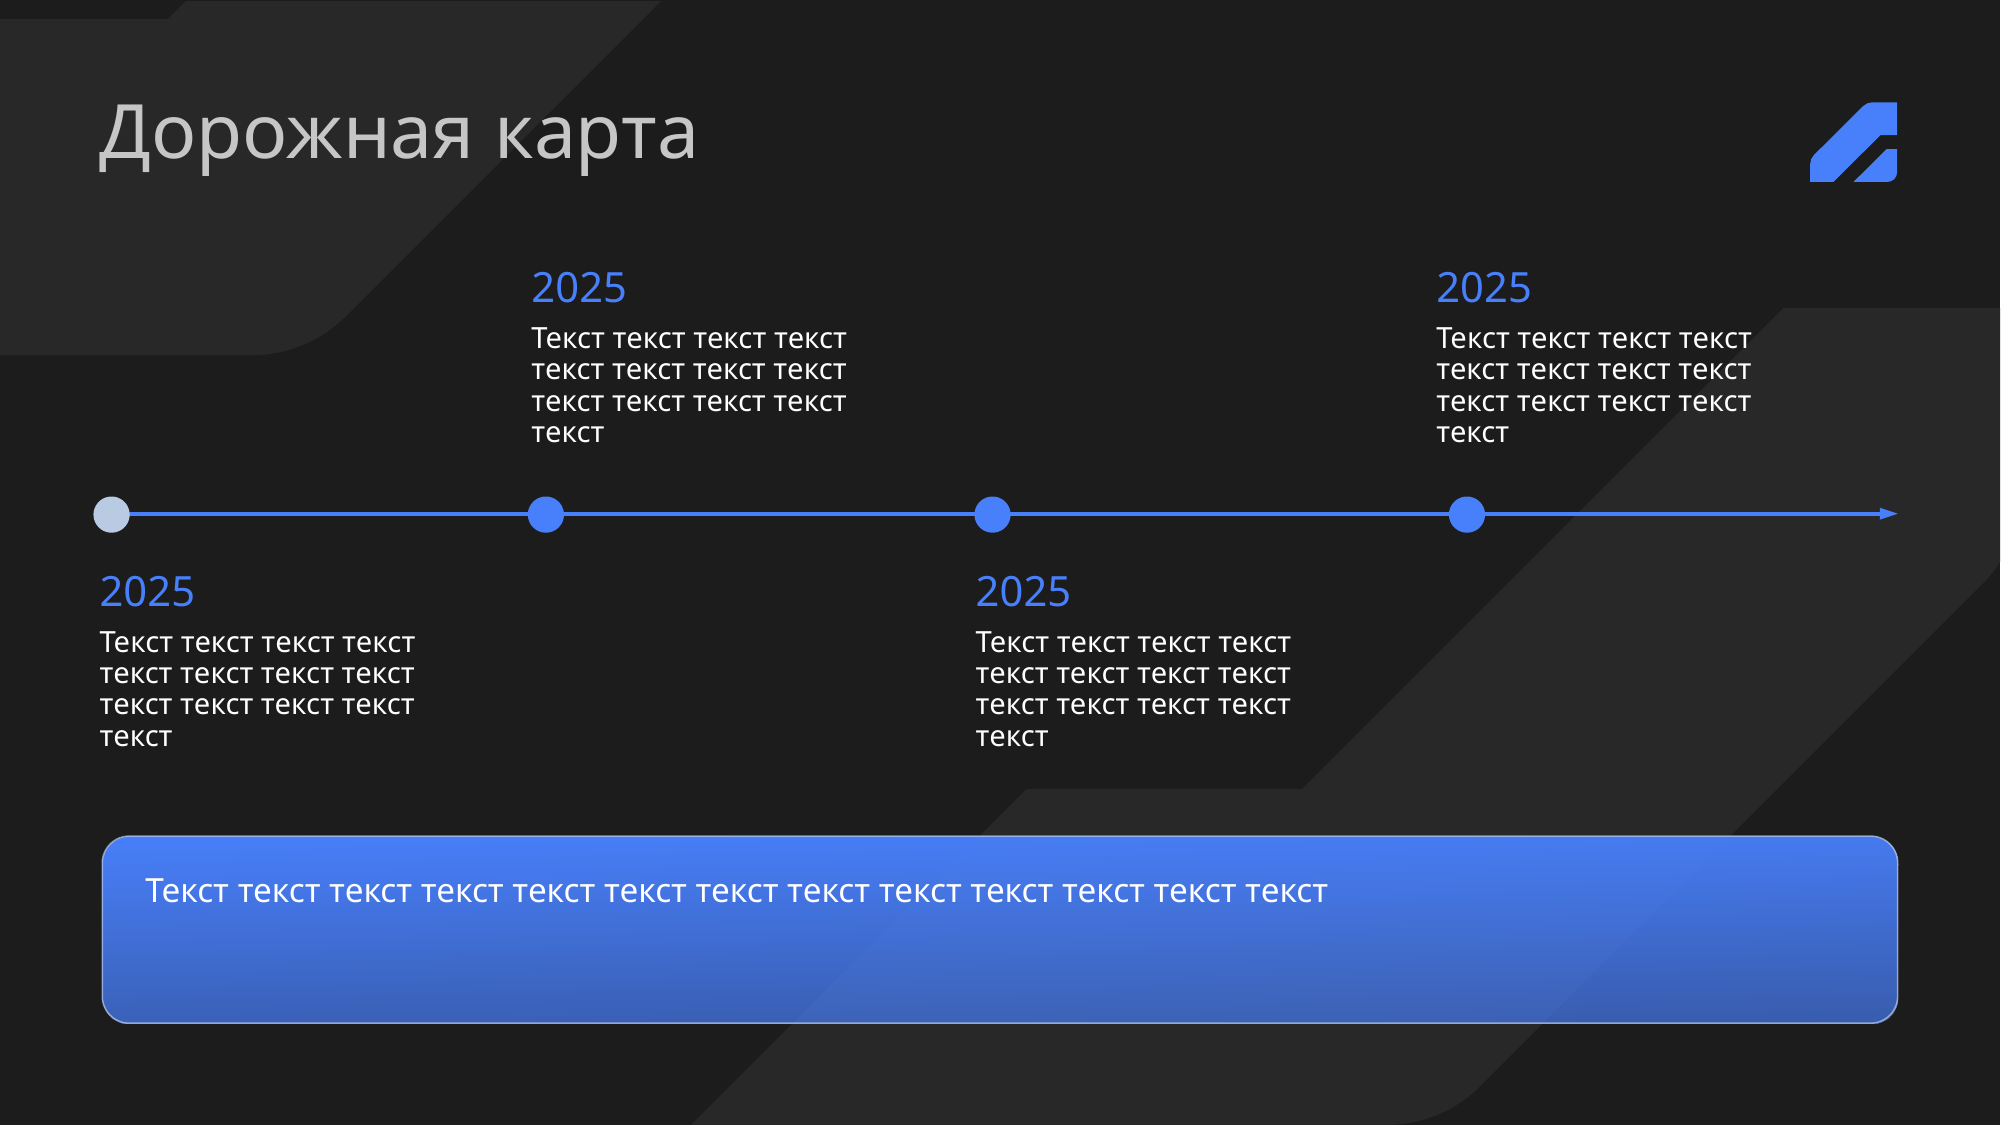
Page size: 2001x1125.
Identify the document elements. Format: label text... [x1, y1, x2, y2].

text_box 2025 [960, 562, 1234, 624]
text_box 2025 [516, 258, 790, 320]
text_box [102, 836, 1898, 1024]
text_box [1448, 496, 1486, 533]
text_box [93, 496, 130, 533]
text_box Текст текст текст текст текст текст текст текст текст текст текст текст текст [84, 619, 480, 762]
text_box [527, 496, 564, 533]
text_box Текст текст текст текст текст текст текст текст текст текст текст текст текст [1421, 315, 1816, 459]
text_box Текст текст текст текст текст текст текст текст текст текст текст текст текст [960, 619, 1356, 762]
text_box [974, 496, 1011, 533]
text_box 2025 [84, 562, 358, 624]
title Дорожная карта [84, 86, 1810, 179]
text_box 2025 [1421, 258, 1694, 320]
text_box Текст текст текст текст текст текст текст текст текст текст текст текст текст [130, 861, 1838, 918]
text_box Текст текст текст текст текст текст текст текст текст текст текст текст текст [516, 315, 911, 459]
